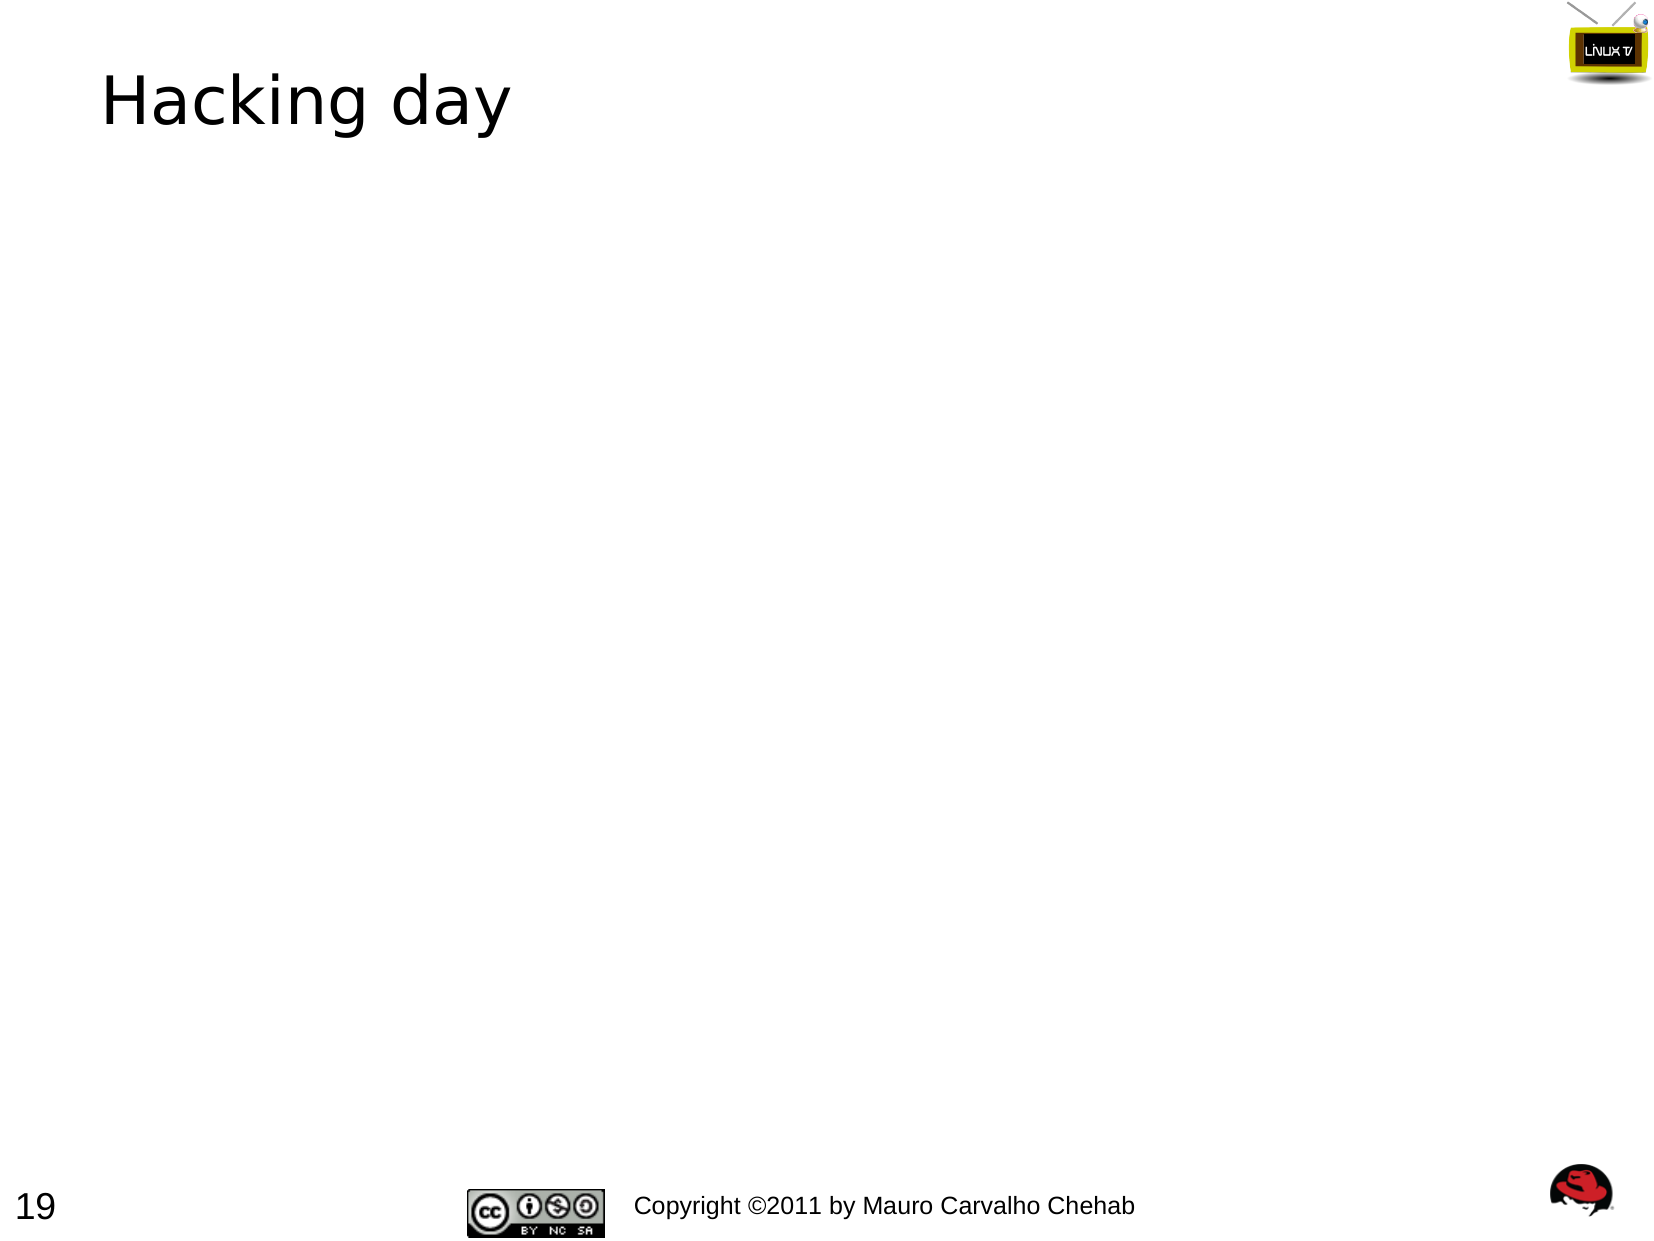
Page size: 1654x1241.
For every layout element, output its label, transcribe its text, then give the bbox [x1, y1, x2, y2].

picture [467, 1189, 605, 1238]
picture [1564, 0, 1654, 89]
title Hacking day [100, 45, 1506, 157]
picture [1549, 1162, 1619, 1224]
